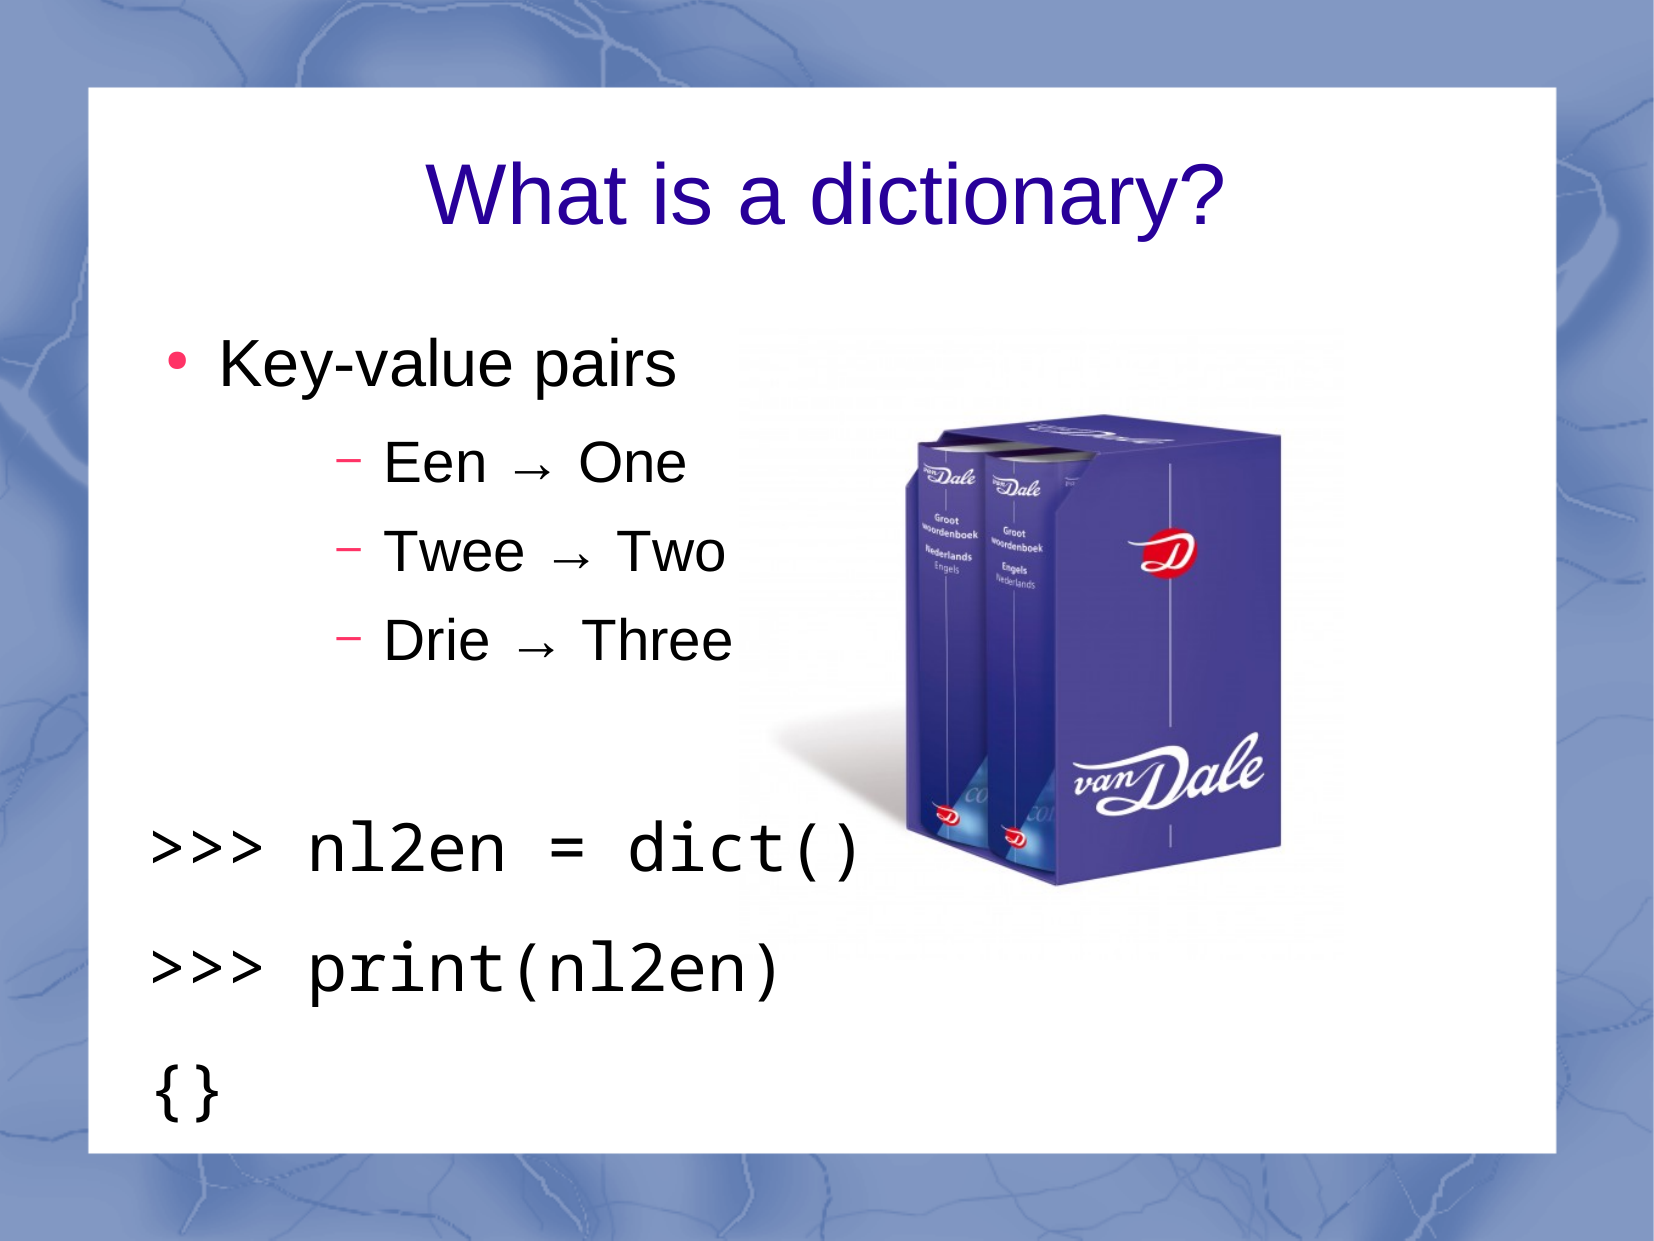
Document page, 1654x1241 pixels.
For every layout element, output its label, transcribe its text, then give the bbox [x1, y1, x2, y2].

picture [0, 0, 1654, 1241]
title What is a dictionary? [118, 90, 1536, 298]
list Key-value pairs Een → One Twee → Two Drie → Three >>> nl2en = dict() >>> print(nl2en) {} [147, 325, 1506, 1092]
